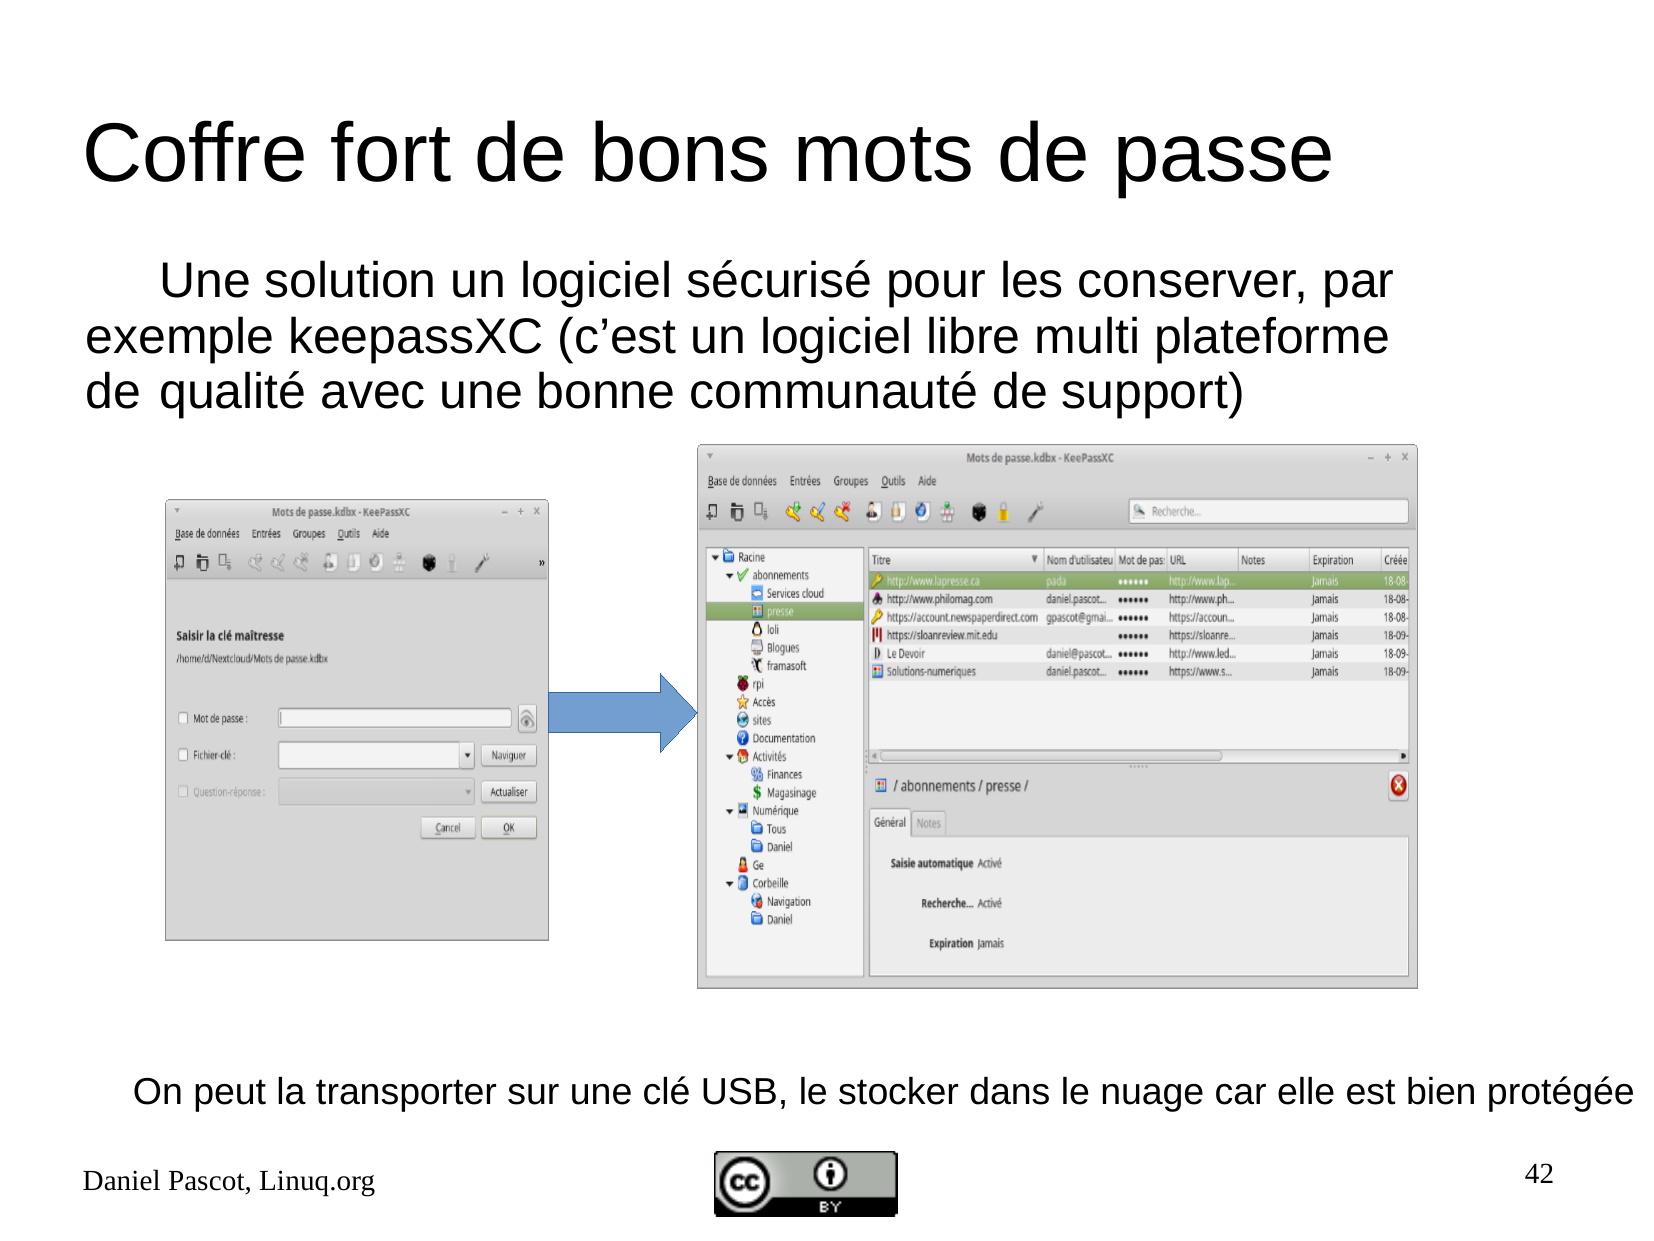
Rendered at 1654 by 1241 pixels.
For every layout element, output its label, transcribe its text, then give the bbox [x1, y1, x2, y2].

text_box Une solution un logiciel sécurisé pour les conserver, par exemple keepassXC (c’est un logiciel libre multi plateforme de qualité avec une bonne communauté de support) [70, 188, 1453, 483]
picture [165, 499, 549, 941]
picture [697, 444, 1418, 989]
text_box On peut la transporter sur une clé USB, le stocker dans le nuage car elle est bien protégée [118, 1062, 1651, 1120]
title Coffre fort de bons mots de passe [82, 49, 1571, 257]
text_box [548, 673, 698, 753]
picture [714, 1151, 898, 1217]
